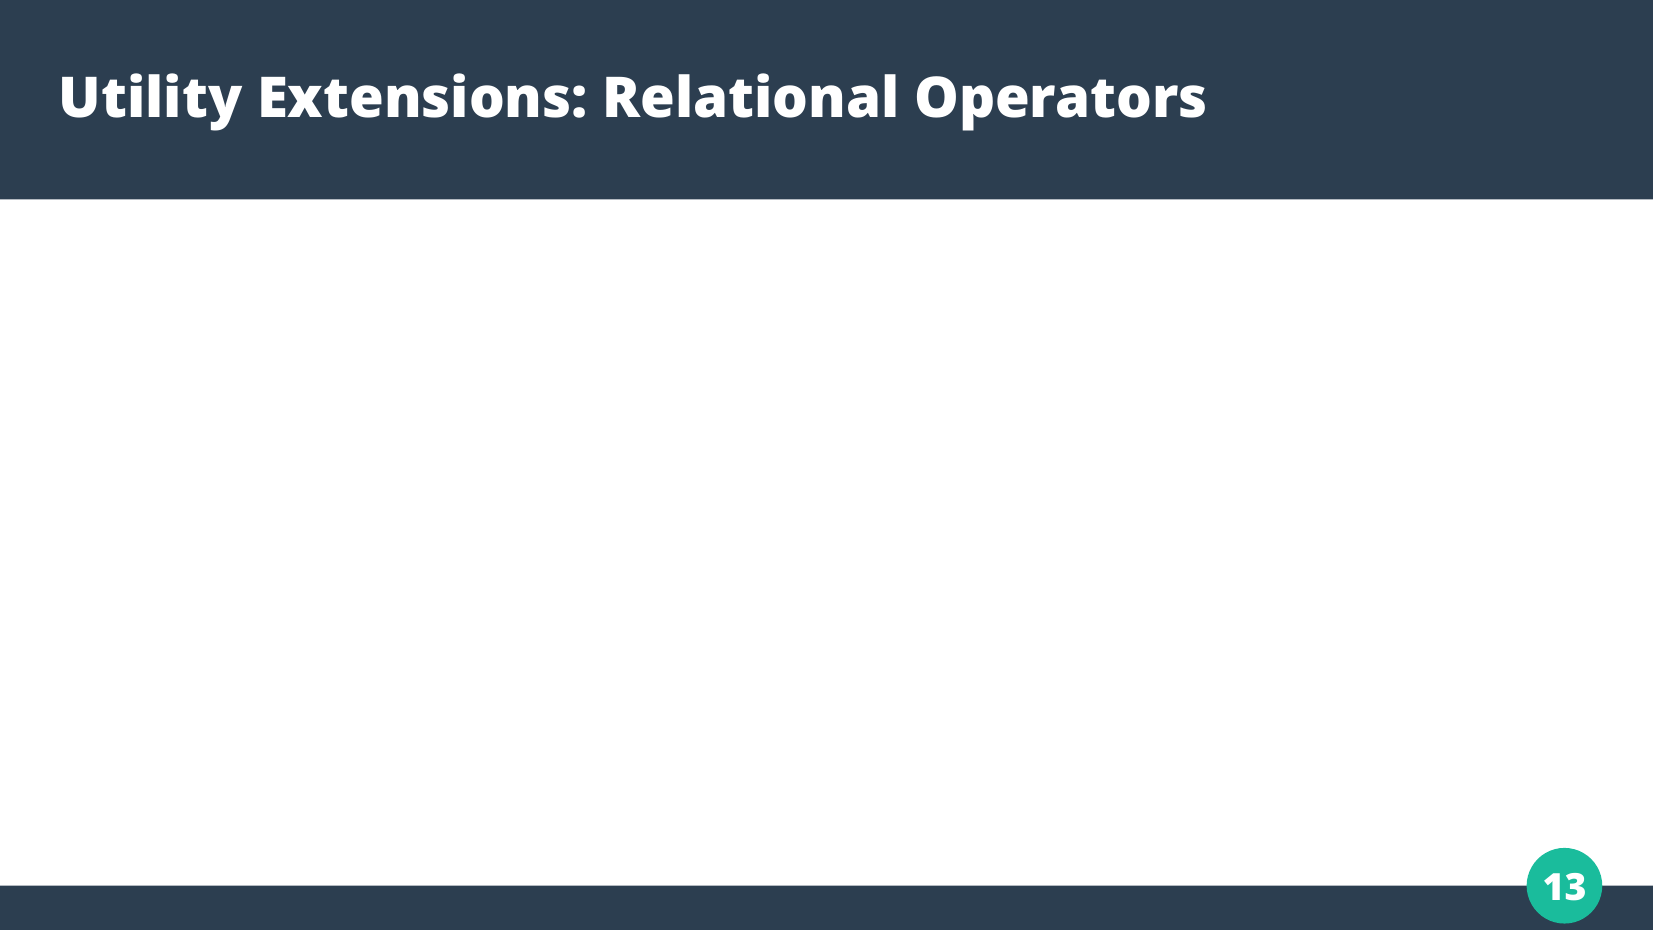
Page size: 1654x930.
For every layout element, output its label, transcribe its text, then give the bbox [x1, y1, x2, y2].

title Utility Extensions: Relational Operators [58, 36, 1594, 156]
